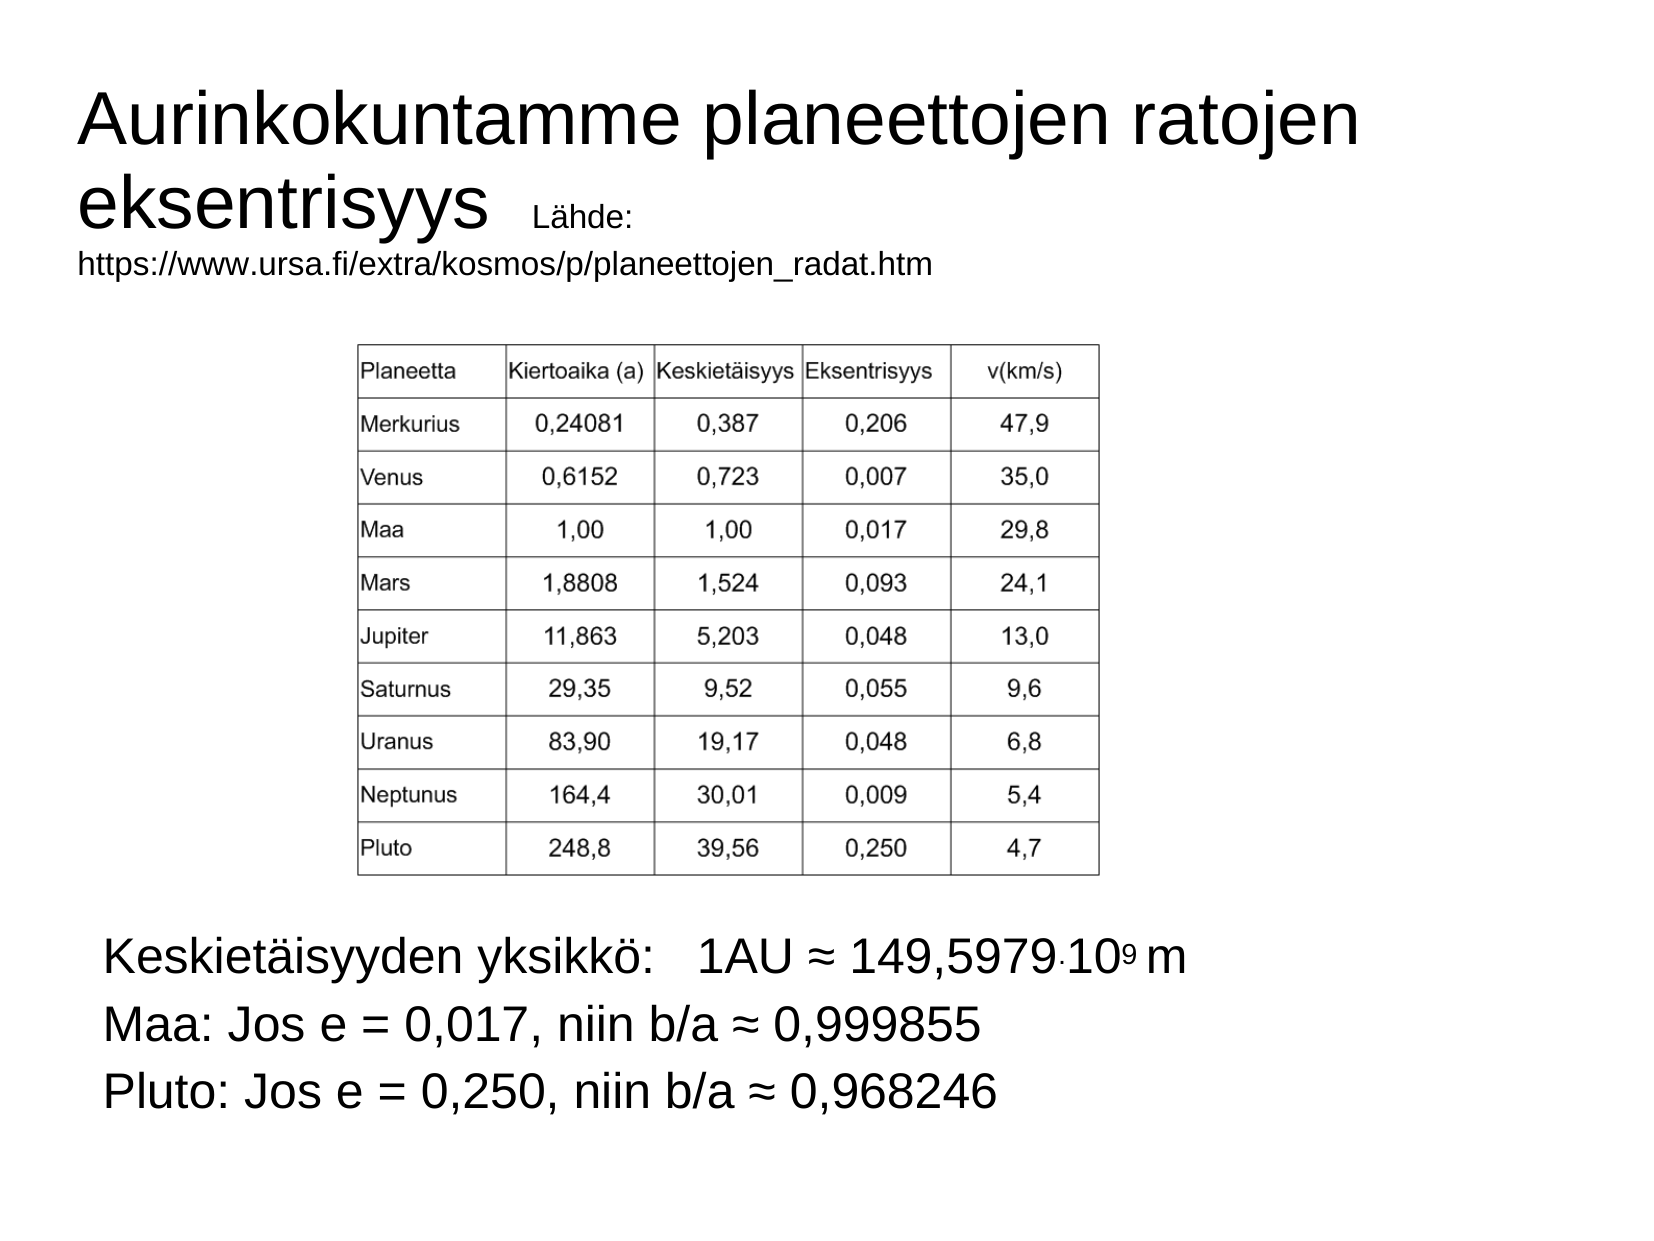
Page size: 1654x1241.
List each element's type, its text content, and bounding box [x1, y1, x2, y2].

text_box Keskietäisyyden yksikkö: 1AU ≈ 149,5979.109 m Maa: Jos e = 0,017, niin b/a ≈ 0,999855 Pluto: Jos e = 0,250, niin b/a ≈ 0,968246 [87, 921, 1217, 1127]
picture [322, 290, 1134, 910]
text_box Aurinkokuntamme planeettojen ratojen eksentrisyys Lähde: https://www.ursa.fi/extra/kosmos/p/planeettojen_radat.htm [62, 70, 1513, 267]
